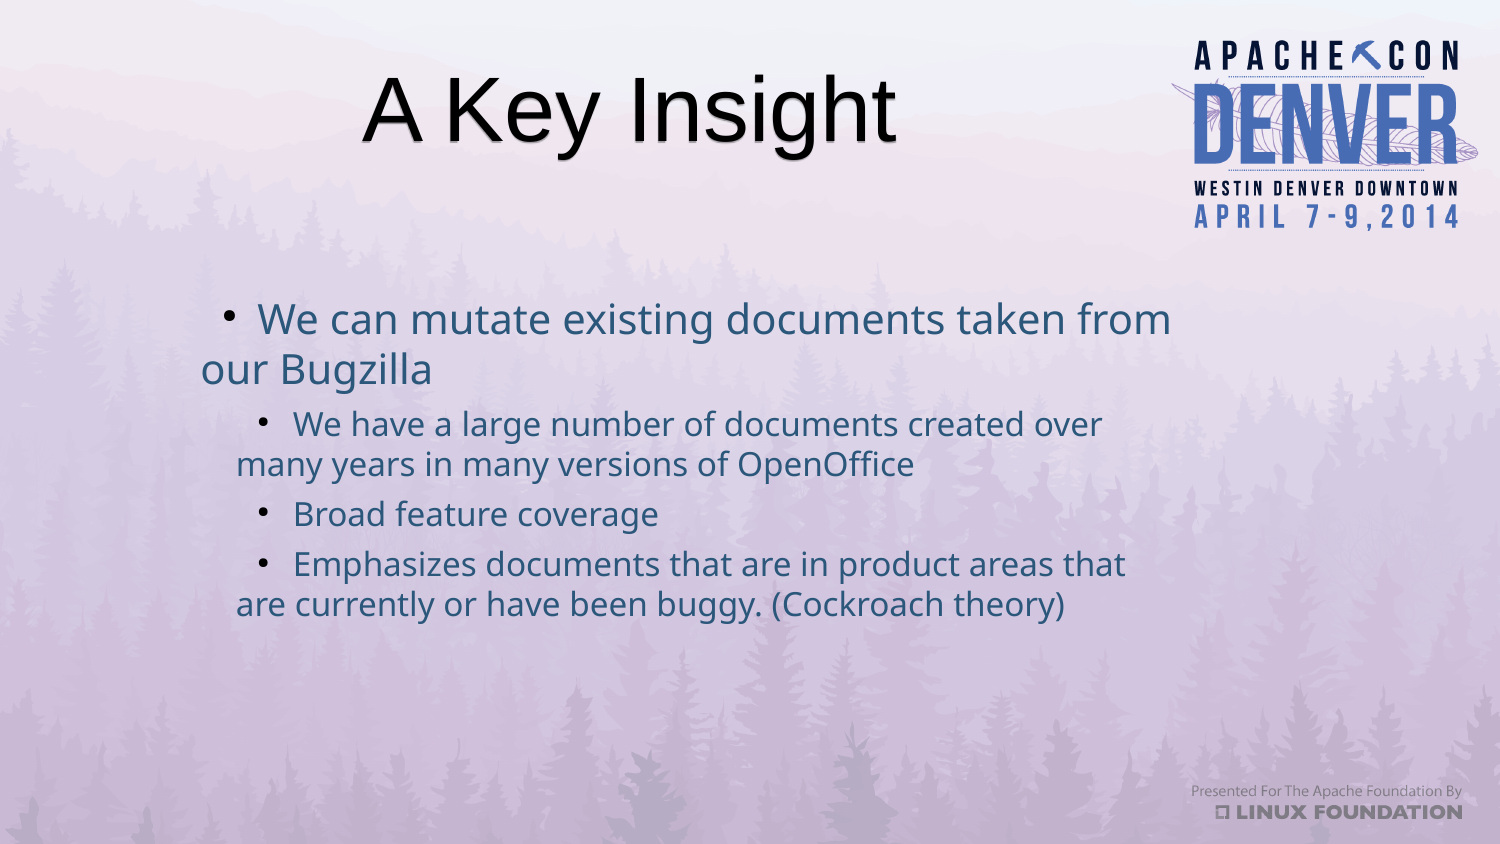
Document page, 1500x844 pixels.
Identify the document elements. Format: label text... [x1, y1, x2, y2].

text_box We can mutate existing documents taken from our Bugzilla We have a large number of documents created over many years in many versions of OpenOffice Broad feature coverage Emphasizes documents that are in product areas that are currently or have been buggy. (Cockroach theory) [150, 285, 1191, 357]
picture [0, 0, 1500, 844]
title A Key Insight [0, 39, 1306, 181]
